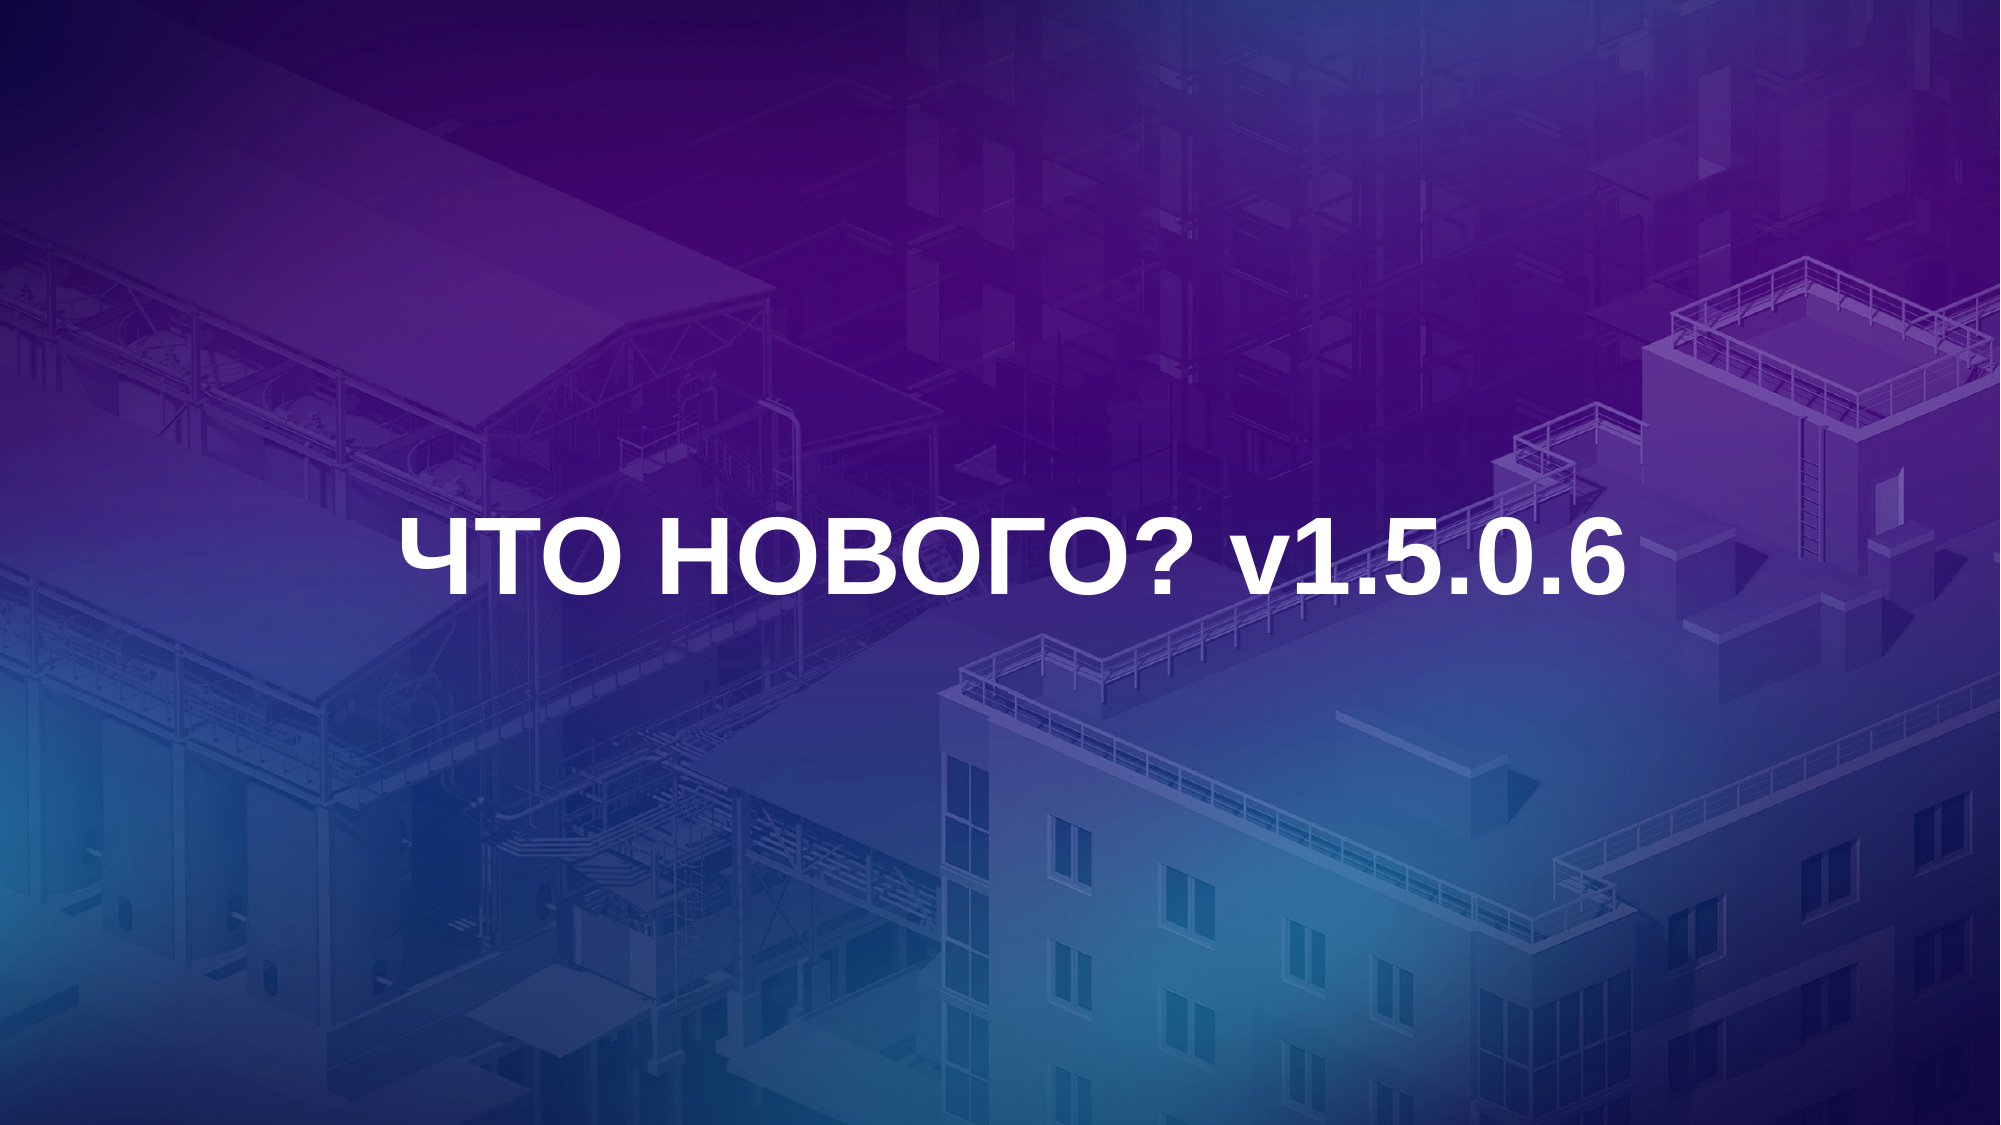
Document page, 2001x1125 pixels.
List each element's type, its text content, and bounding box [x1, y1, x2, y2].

text_box ЧТО НОВОГО? v1.5.0.6 [82, 499, 1945, 626]
picture [0, 0, 2000, 1125]
